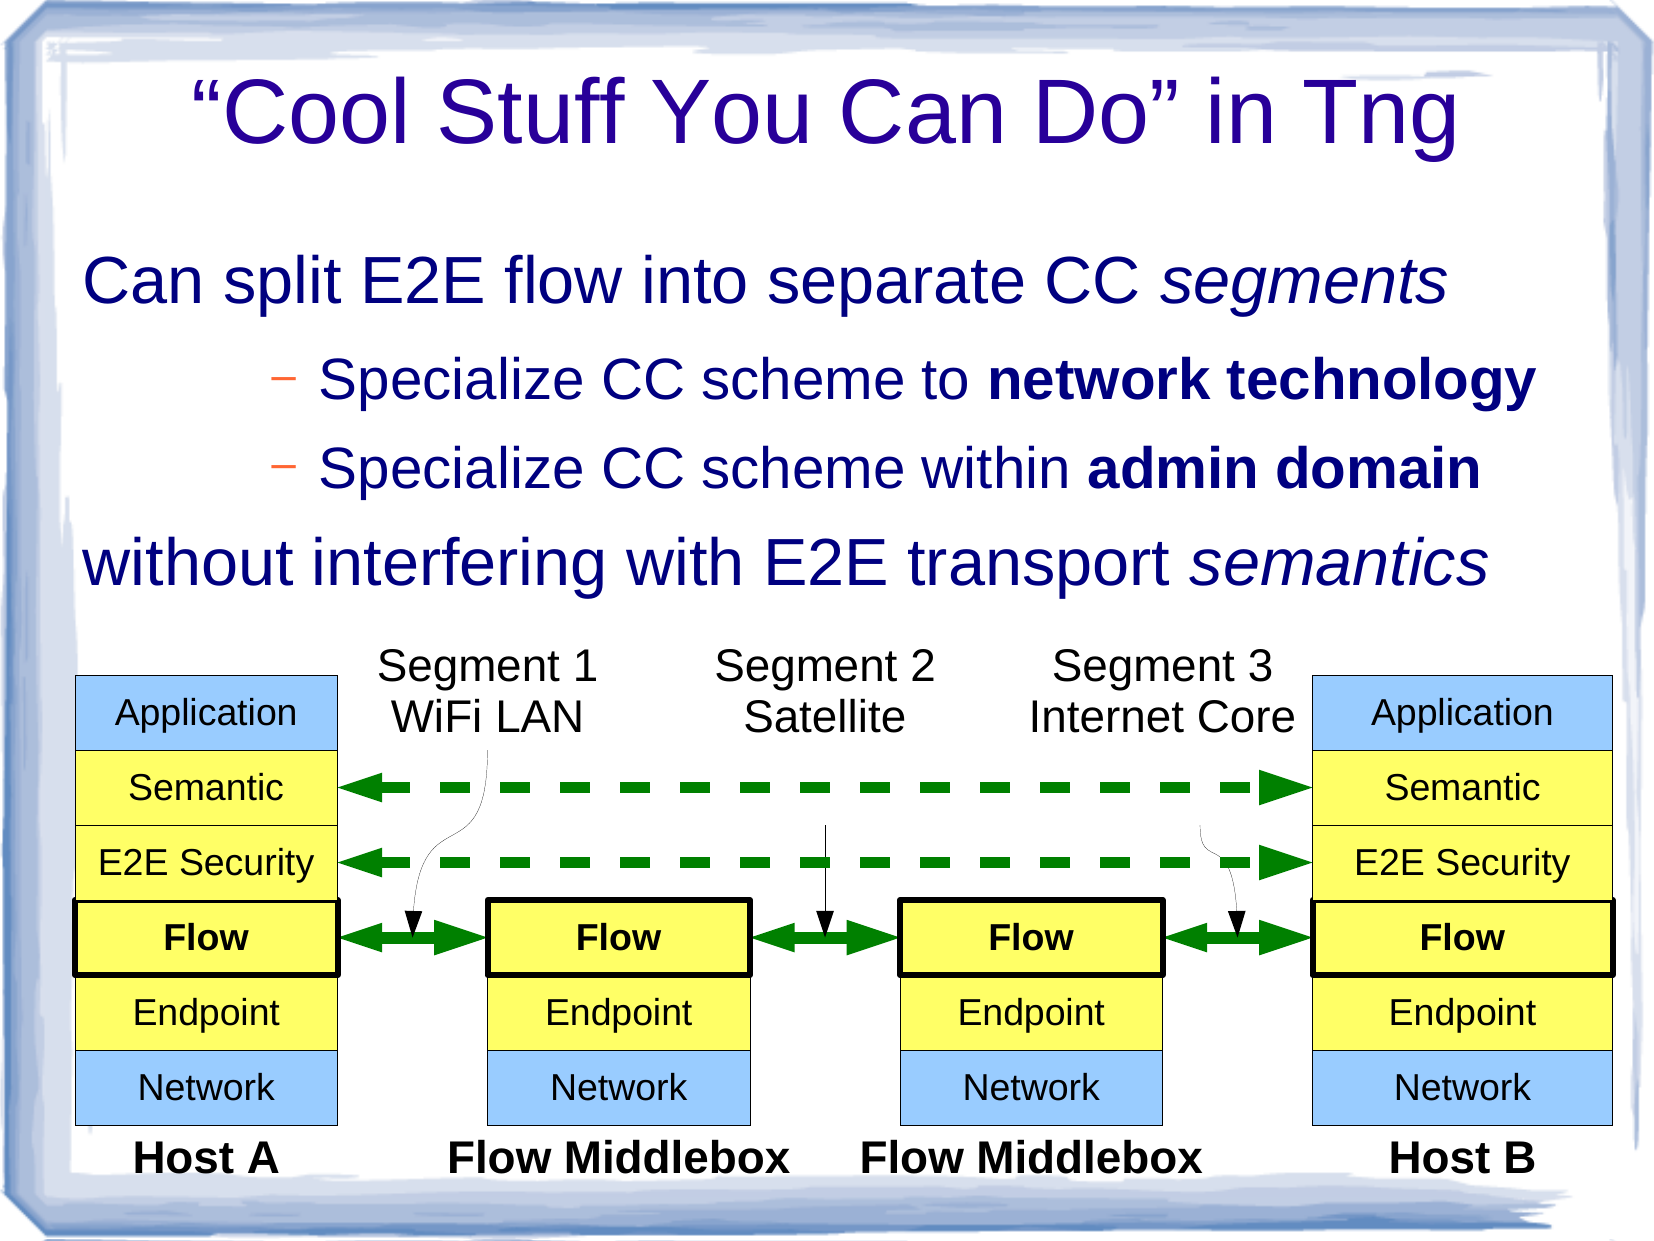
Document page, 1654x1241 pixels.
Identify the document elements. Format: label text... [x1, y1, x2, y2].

text_box Semantic [1312, 751, 1613, 825]
text_box Host A [75, 1126, 338, 1201]
text_box Flow Middlebox [825, 1125, 1238, 1201]
text_box Flow [1312, 901, 1613, 976]
text_box Endpoint [900, 976, 1163, 1050]
text_box Flow [487, 900, 751, 976]
text_box Endpoint [75, 976, 338, 1050]
text_box Flow [75, 901, 338, 976]
text_box Network [487, 1050, 751, 1125]
text_box E2E Security [1312, 825, 1613, 901]
text_box Segment 2 Satellite [676, 632, 975, 751]
text_box Flow [900, 900, 1163, 976]
text_box E2E Security [75, 825, 338, 901]
picture [0, 0, 1654, 1241]
text_box Segment 3 Internet Core [975, 632, 1351, 751]
text_box Application [1351, 675, 1613, 751]
list Can split E2E flow into separate CC segments Specialize CC scheme to network technology Specialize CC scheme within admin domain without interfering with E2E transport semantics [82, 243, 1571, 628]
text_box Endpoint [1312, 976, 1613, 1050]
text_box Network [900, 1050, 1163, 1125]
text_box Network [75, 1050, 338, 1126]
text_box Host B [1312, 1126, 1613, 1201]
text_box Segment 1 WiFi LAN [300, 632, 676, 751]
text_box Application [75, 675, 300, 751]
text_box Flow Middlebox [412, 1125, 825, 1201]
title “Cool Stuff You Can Do” in Tng [82, 8, 1571, 216]
text_box Semantic [75, 751, 338, 825]
text_box Endpoint [487, 976, 751, 1050]
text_box Network [1312, 1050, 1613, 1126]
